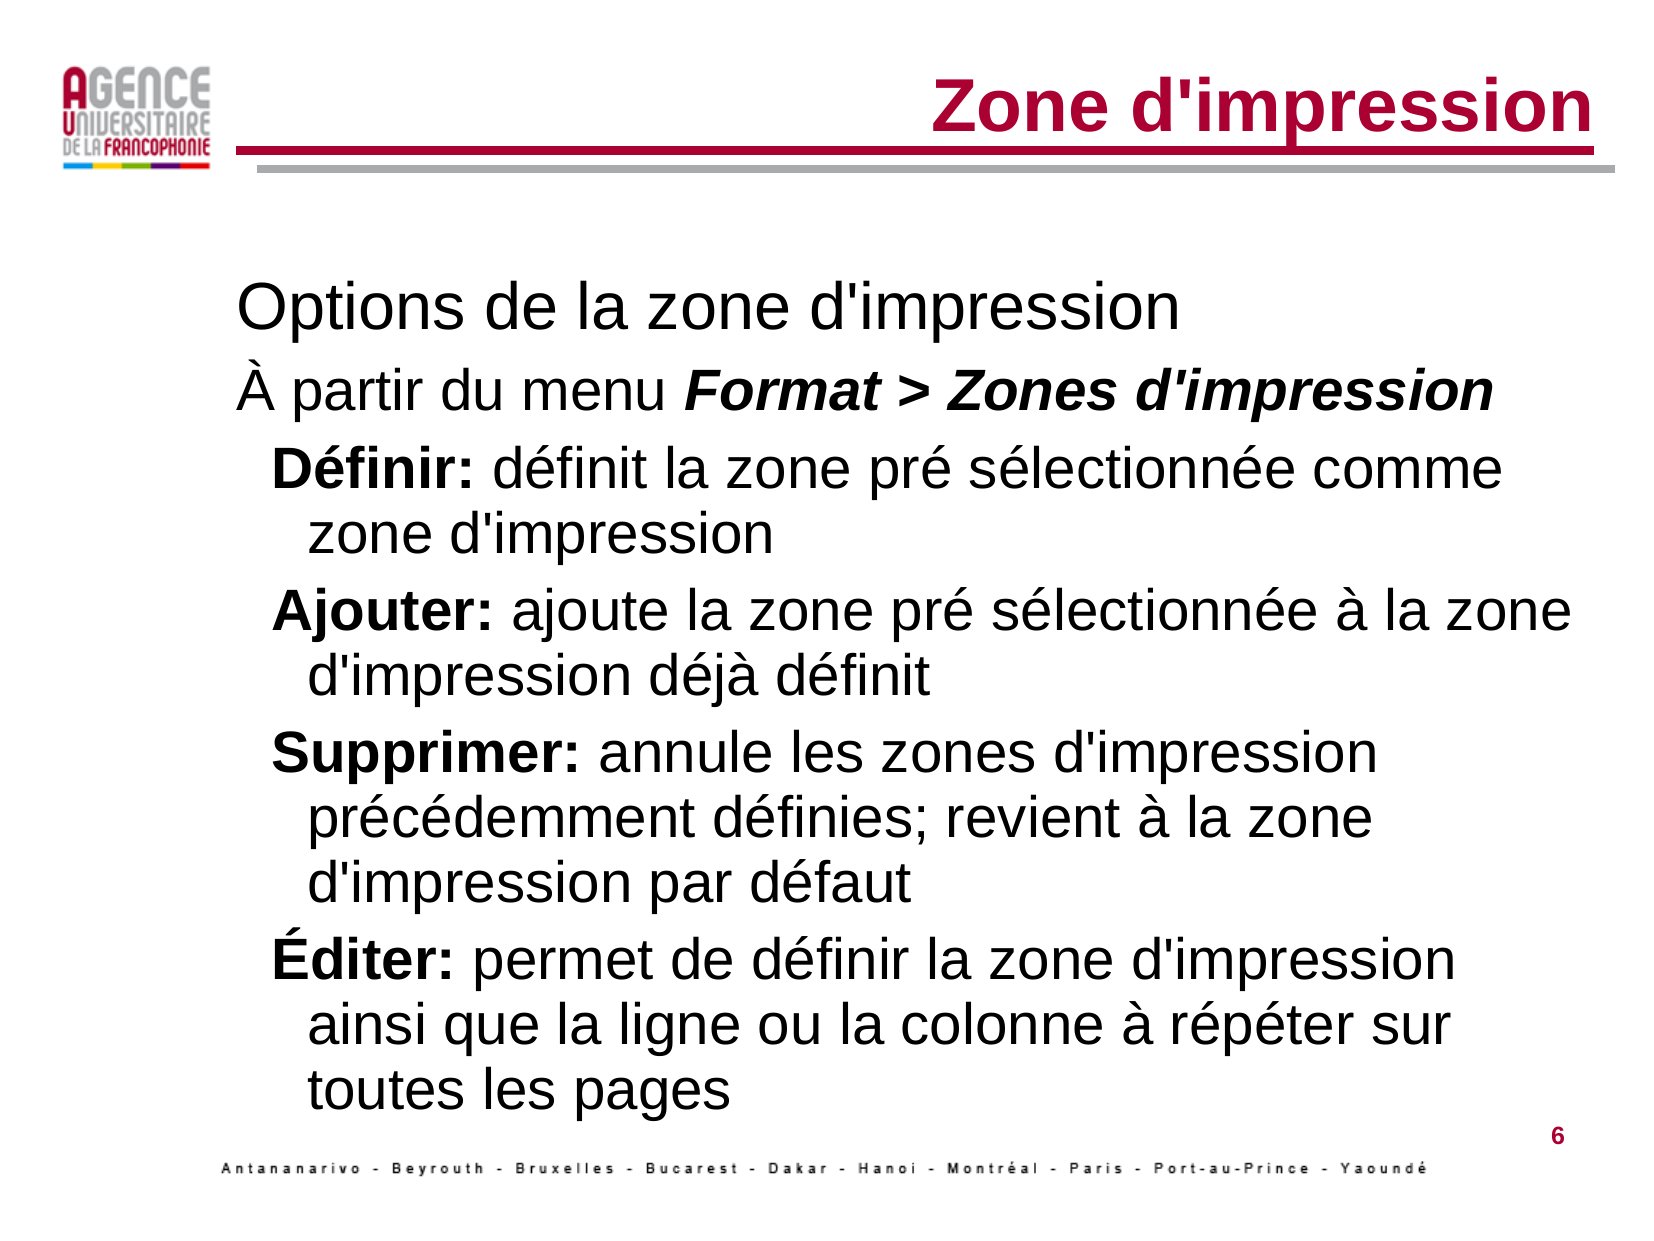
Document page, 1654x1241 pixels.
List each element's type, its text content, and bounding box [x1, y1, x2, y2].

picture [29, 29, 1625, 1241]
subtitle Options de la zone d'impression À partir du menu Format > Zones d'impression Définir: définit la zone pré sélectionnée comme zone d'impression Ajouter: ajoute la zone pré sélectionnée à la zone d'impression déjà définit Supprimer: annule les zones d'impression précédemment définies; revient à la zone d'impression par défaut Éditer: permet de définir la zone d'impression ainsi que la ligne ou la colonne à répéter sur toutes les pages [236, 248, 1595, 1142]
title Zone d'impression [236, 63, 1595, 148]
